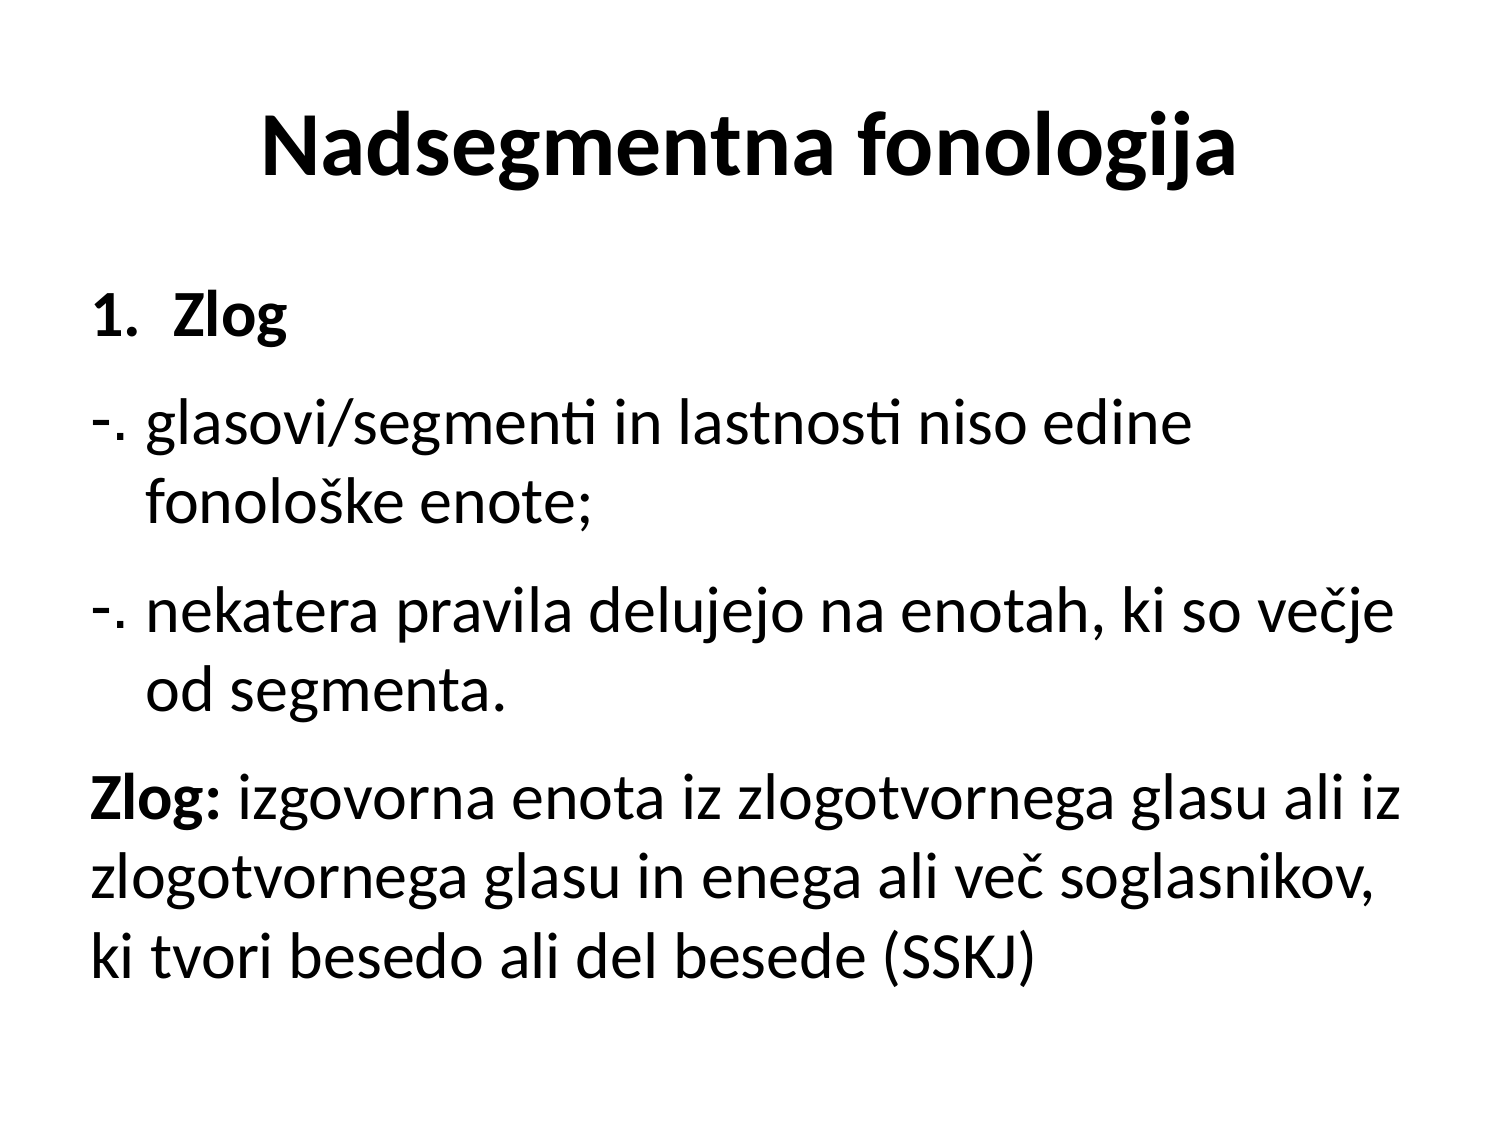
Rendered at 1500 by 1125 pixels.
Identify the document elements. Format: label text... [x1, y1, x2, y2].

list Zlog glasovi/segmenti in lastnosti niso edine fonološke enote; nekatera pravila delujejo na enotah, ki so večje od segmenta. Zlog: izgovorna enota iz zlogotvornega glasu ali iz zlogotvornega glasu in enega ali več soglasnikov, ki tvori besedo ali del besede (SSKJ) [75, 262, 1425, 1005]
title Nadsegmentna fonologija [75, 45, 1425, 233]
